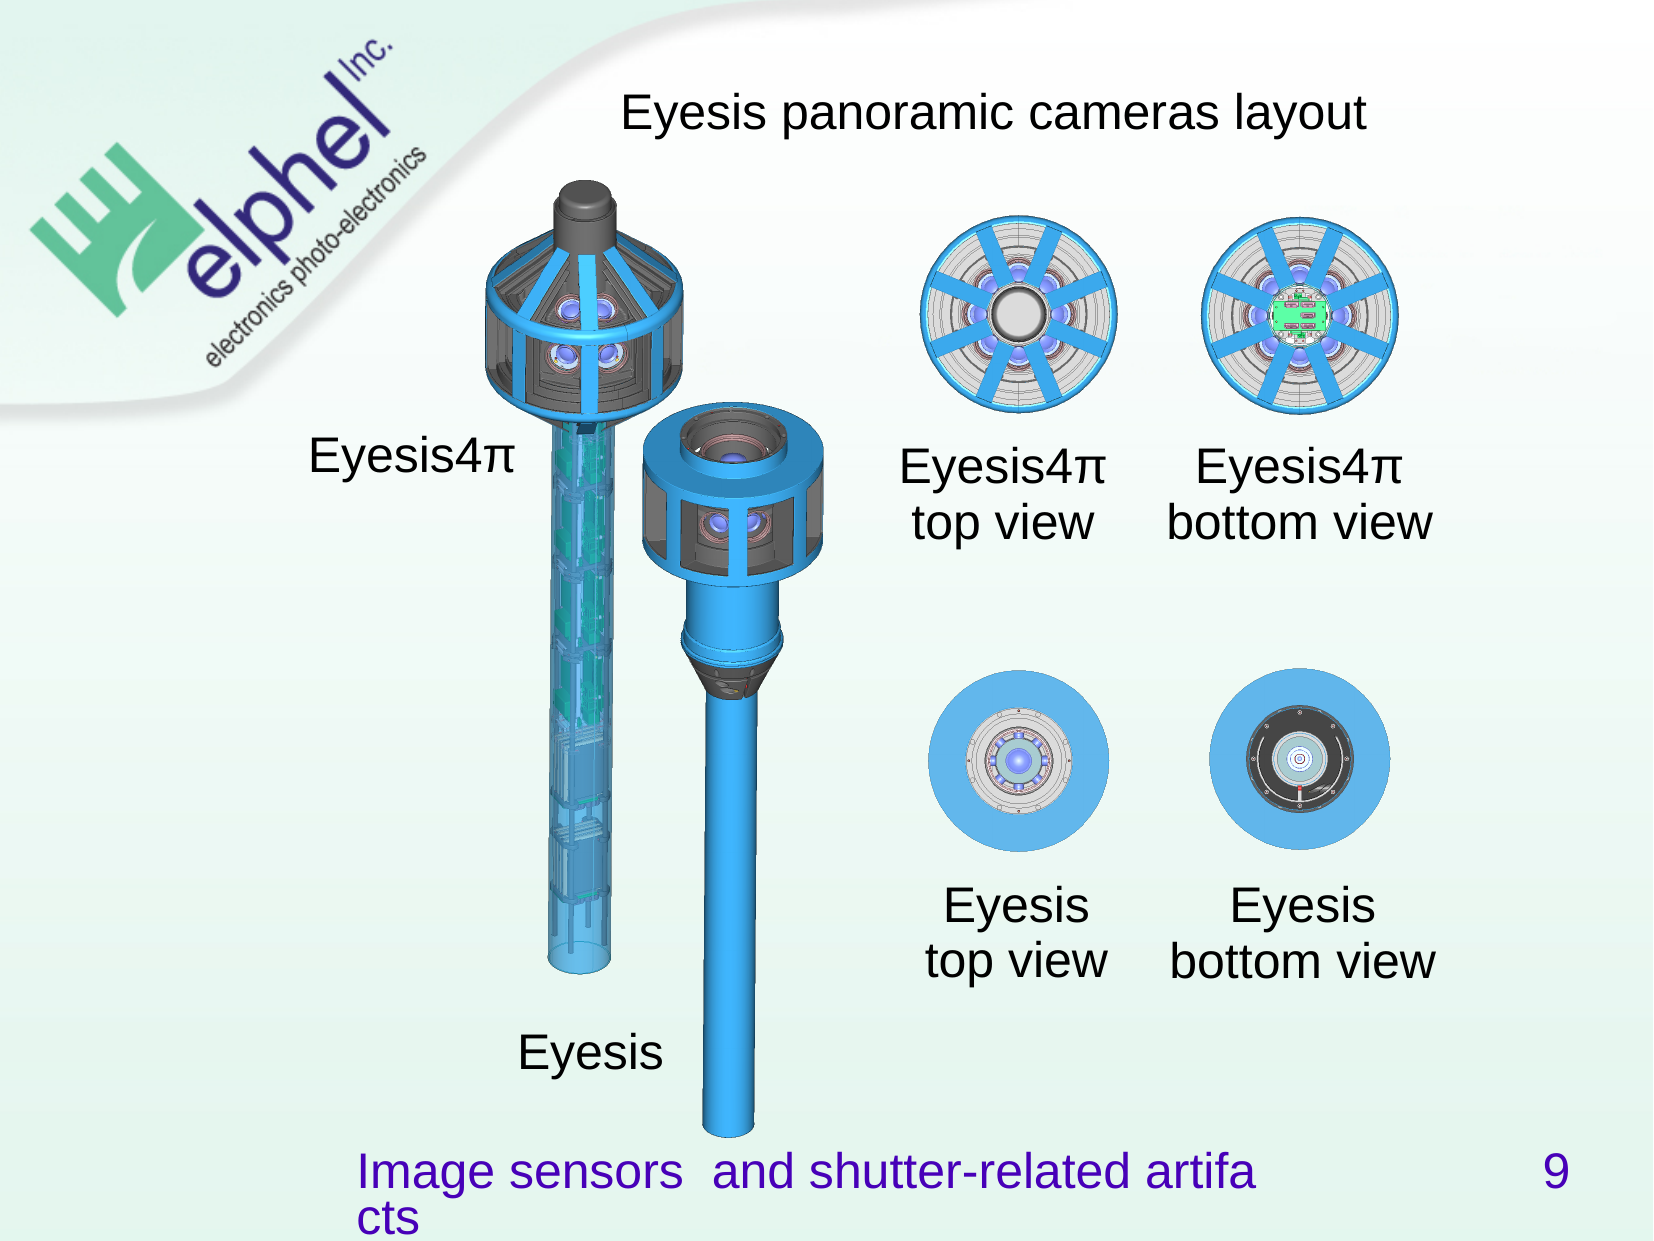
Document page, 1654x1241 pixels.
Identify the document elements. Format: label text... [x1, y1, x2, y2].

text_box Eyesis [487, 1016, 694, 1088]
text_box Eyesis4π top view [881, 431, 1126, 558]
text_box Eyesis4π [281, 419, 544, 490]
title Eyesis panoramic cameras layout [412, 26, 1576, 199]
text_box Eyesis bottom view [1140, 870, 1465, 997]
text_box Eyesis4π bottom view [1143, 431, 1456, 558]
text_box Eyesis top view [903, 869, 1129, 996]
picture [0, 0, 1654, 1241]
